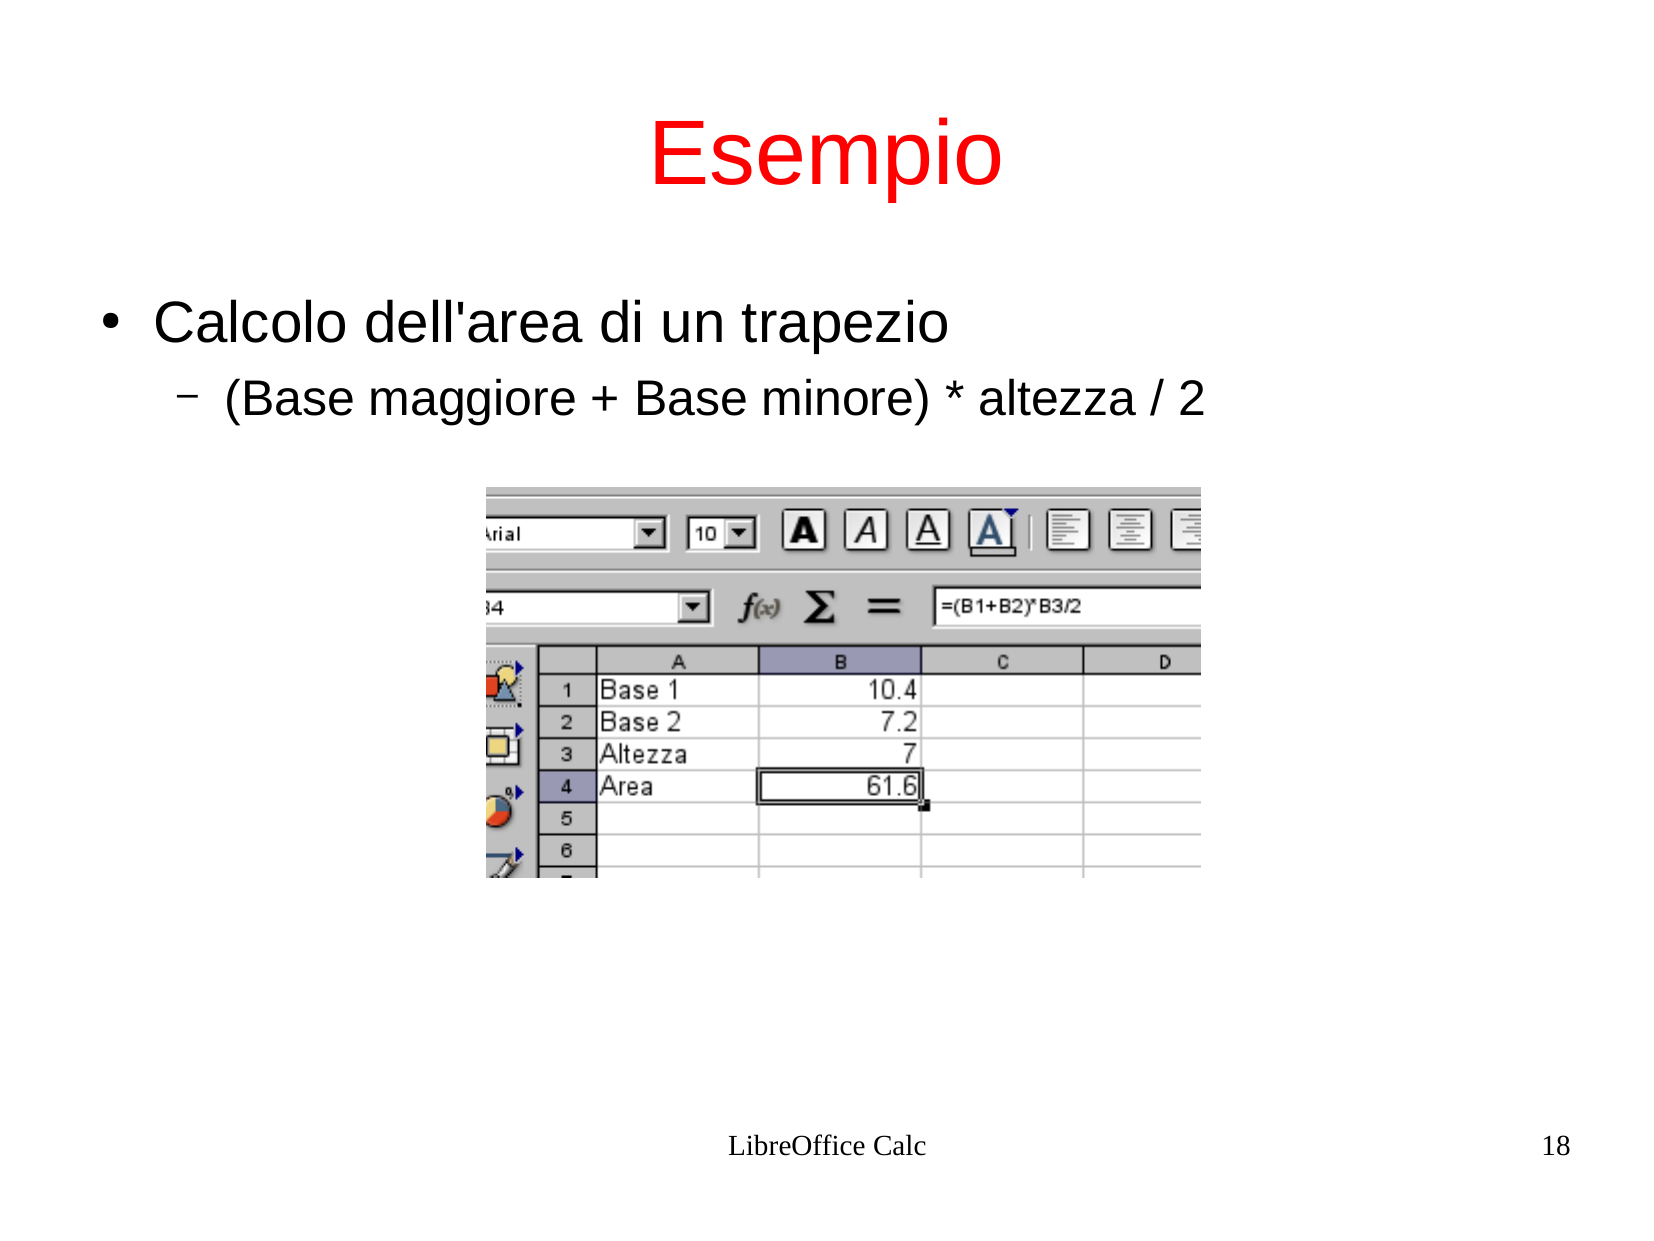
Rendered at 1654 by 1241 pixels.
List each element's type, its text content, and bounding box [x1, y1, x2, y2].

list Calcolo dell'area di un trapezio (Base maggiore + Base minore) * altezza / 2 [82, 290, 1571, 1109]
title Esempio [82, 49, 1571, 257]
picture [486, 487, 1201, 878]
